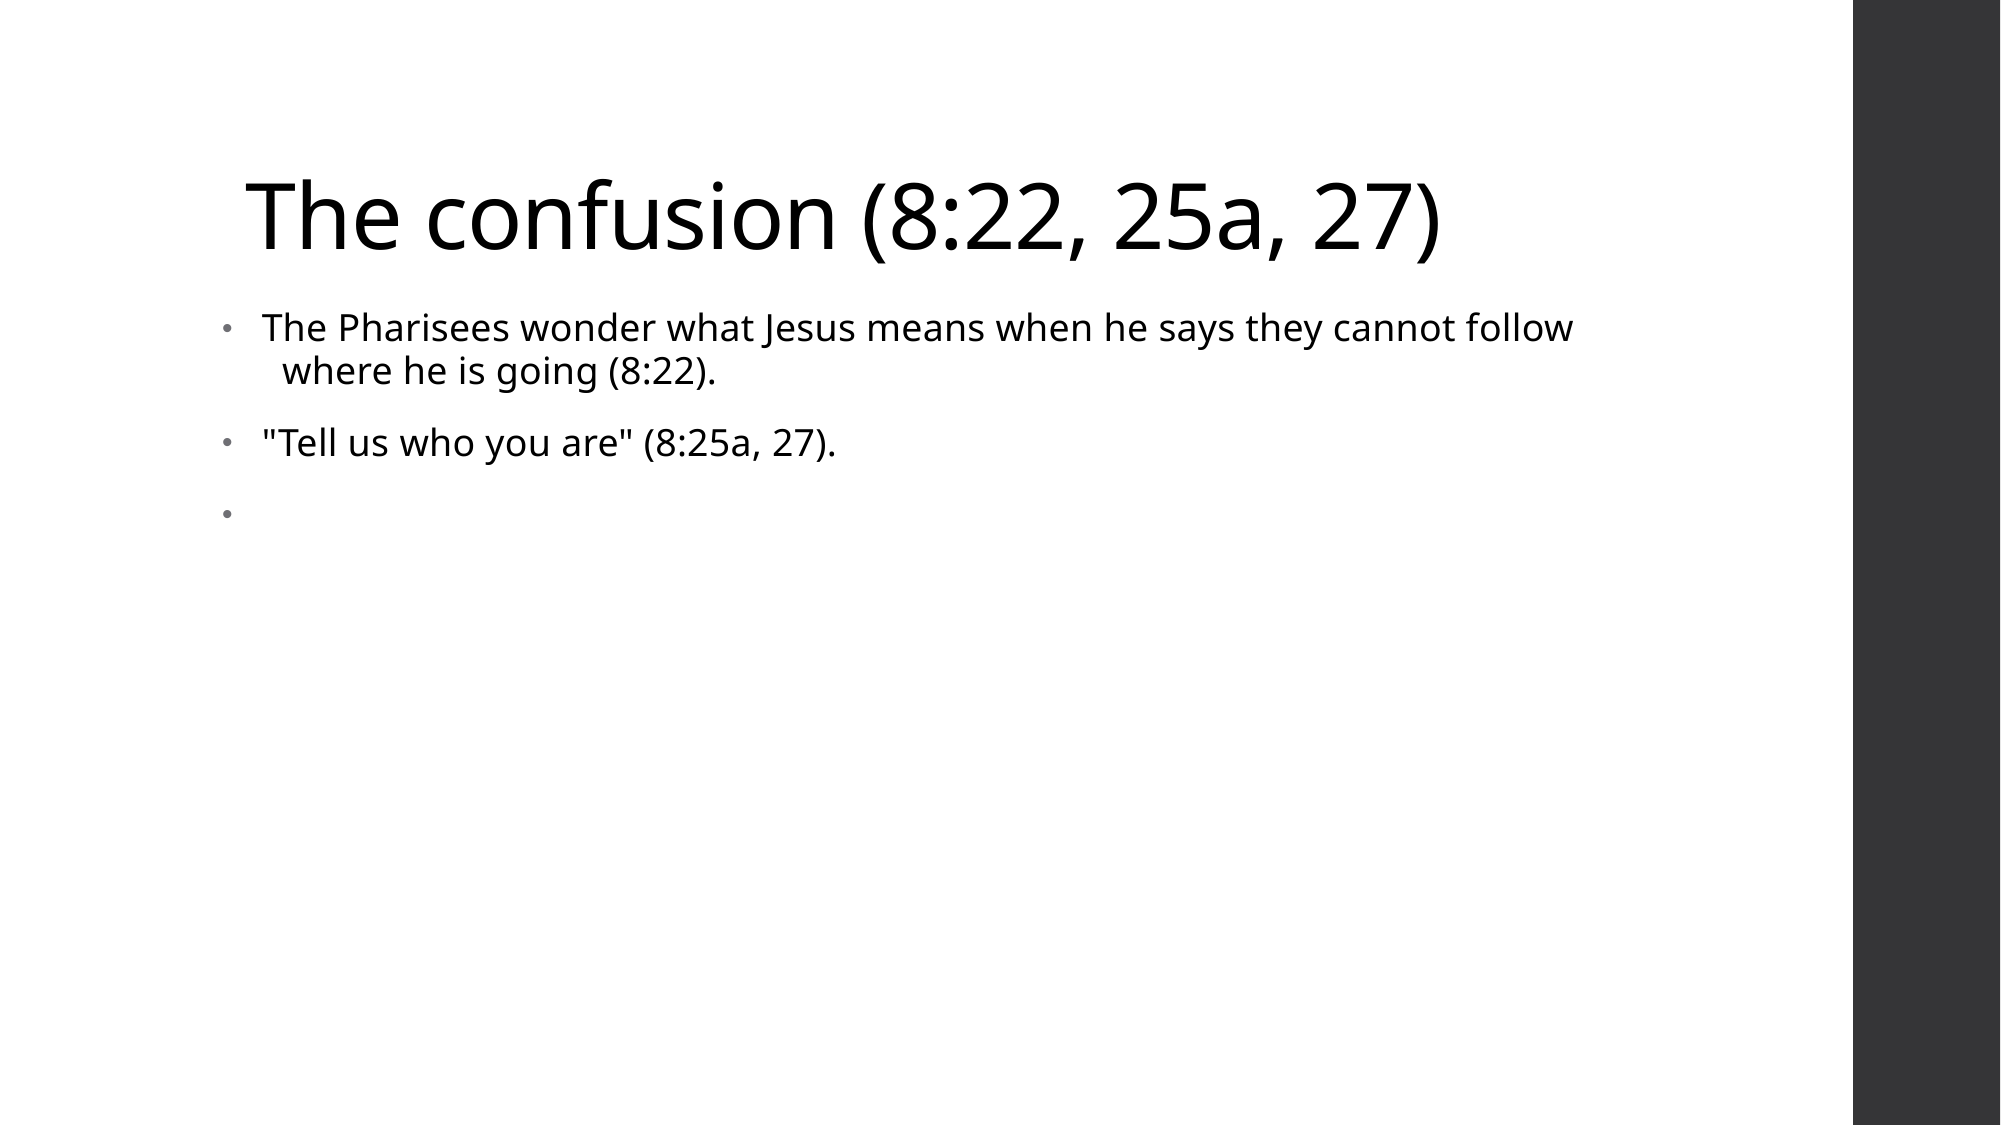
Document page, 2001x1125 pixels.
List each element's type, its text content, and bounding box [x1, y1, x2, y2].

title The confusion (8:22, 25a, 27) [206, 60, 1797, 278]
list The Pharisees wonder what Jesus means when he says they cannot follow where he is going (8:22). "Tell us who you are" (8:25a, 27). [206, 299, 1617, 1014]
